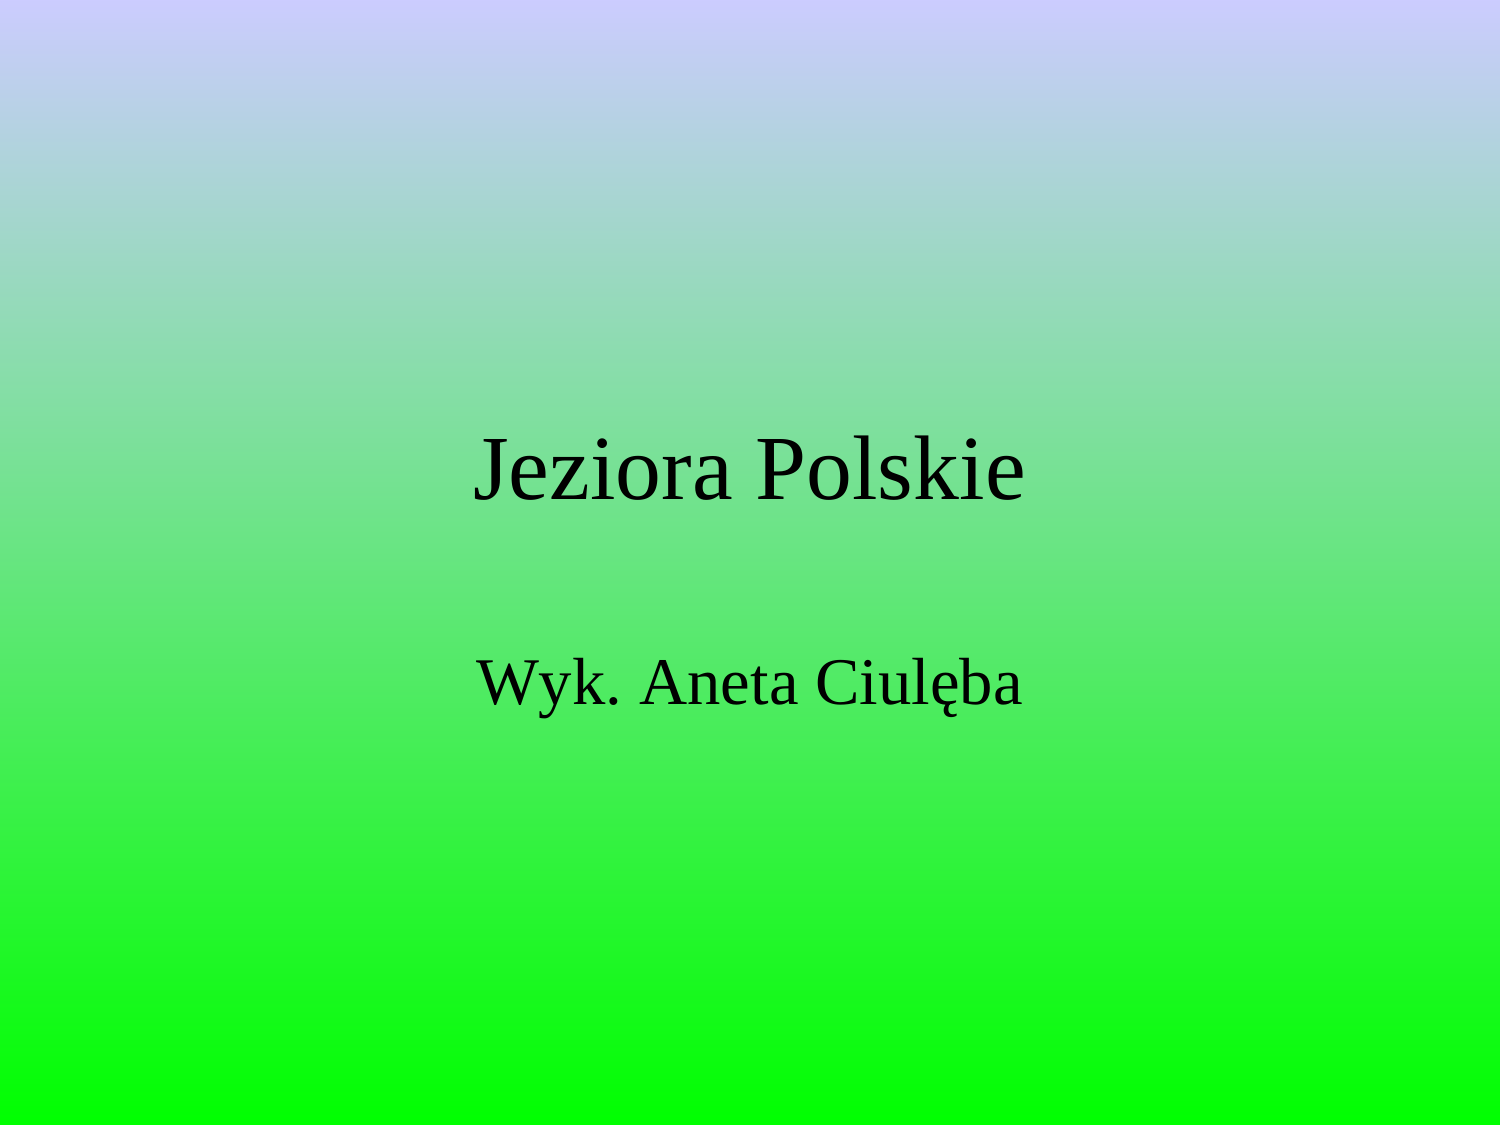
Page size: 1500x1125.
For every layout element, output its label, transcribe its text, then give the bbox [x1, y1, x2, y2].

title Jeziora Polskie [112, 374, 1388, 563]
subtitle Wyk. Aneta Ciulęba [225, 637, 1276, 926]
